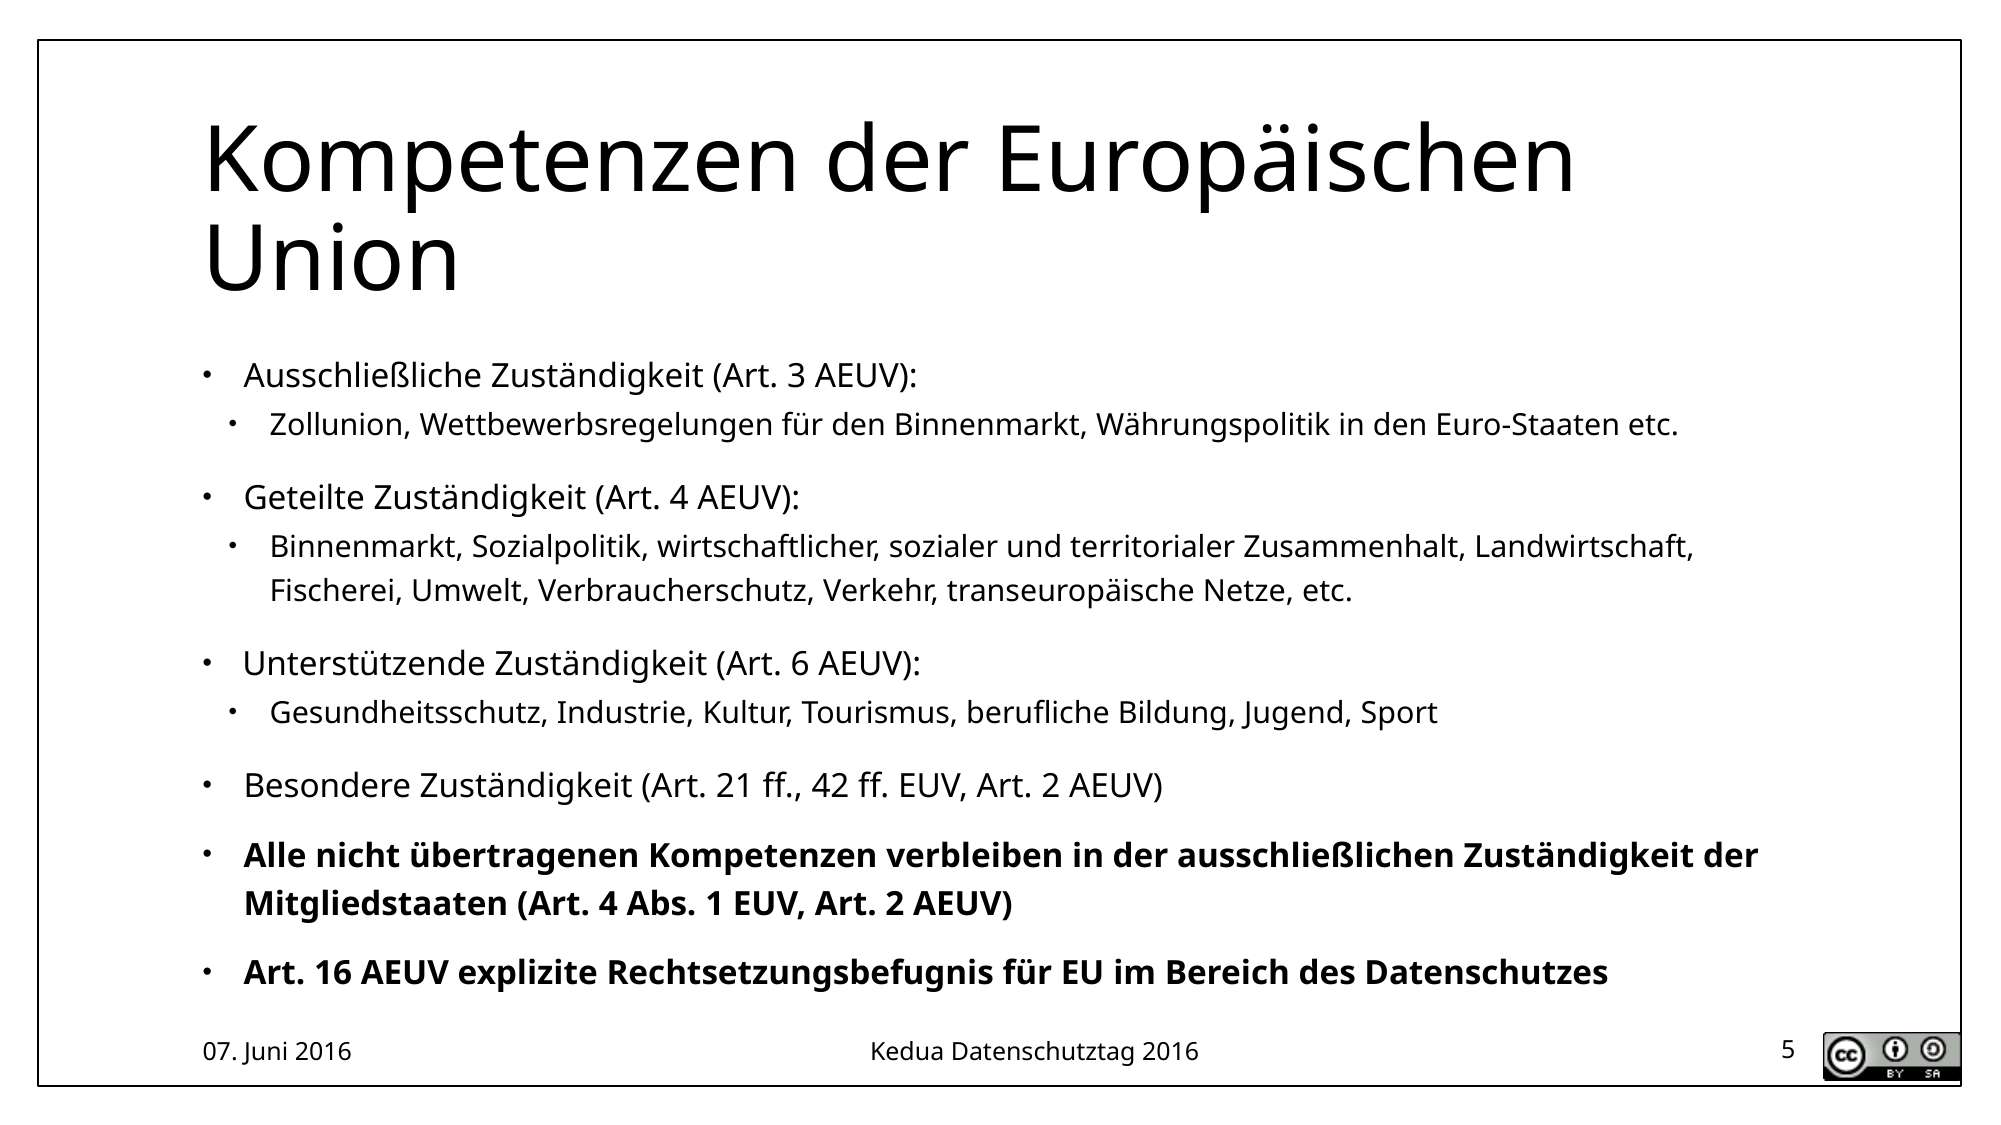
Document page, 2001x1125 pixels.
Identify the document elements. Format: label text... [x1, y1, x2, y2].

title Kompetenzen der Europäischen Union [187, 99, 1808, 323]
picture [1823, 1032, 1962, 1081]
slide_number 07. Juni 2016 [187, 1020, 570, 1081]
slide_number <Foliennummer> [1530, 1020, 1811, 1081]
list Ausschließliche Zuständigkeit (Art. 3 AEUV): Zollunion, Wettbewerbsregelungen für den Binnenmarkt, Währungspolitik in den Euro-Staaten etc. Geteilte Zuständigkeit (Art. 4 AEUV): Binnenmarkt, Sozialpolitik, wirtschaftlicher, sozialer und territorialer Zusammenhalt, Landwirtschaft, Fischerei, Umwelt, Verbraucherschutz, Verkehr, transeuropäische Netze, etc. Unterstützende Zuständigkeit (Art. 6 AEUV): Gesundheitsschutz, Industrie, Kultur, Tourismus, berufliche Bildung, Jugend, Sport Besondere Zuständigkeit (Art. 21 ff., 42 ff. EUV, Art. 2 AEUV) Alle nicht übertragenen Kompetenzen verbleiben in der ausschließlichen Zuständigkeit der Mitgliedstaaten (Art. 4 Abs. 1 EUV, Art. 2 AEUV) Art. 16 AEUV explizite Rechtsetzungsbefugnis für EU im Bereich des Datenschutzes [187, 337, 1808, 1000]
footer Kedua Datenschutztag 2016 [647, 1020, 1422, 1081]
